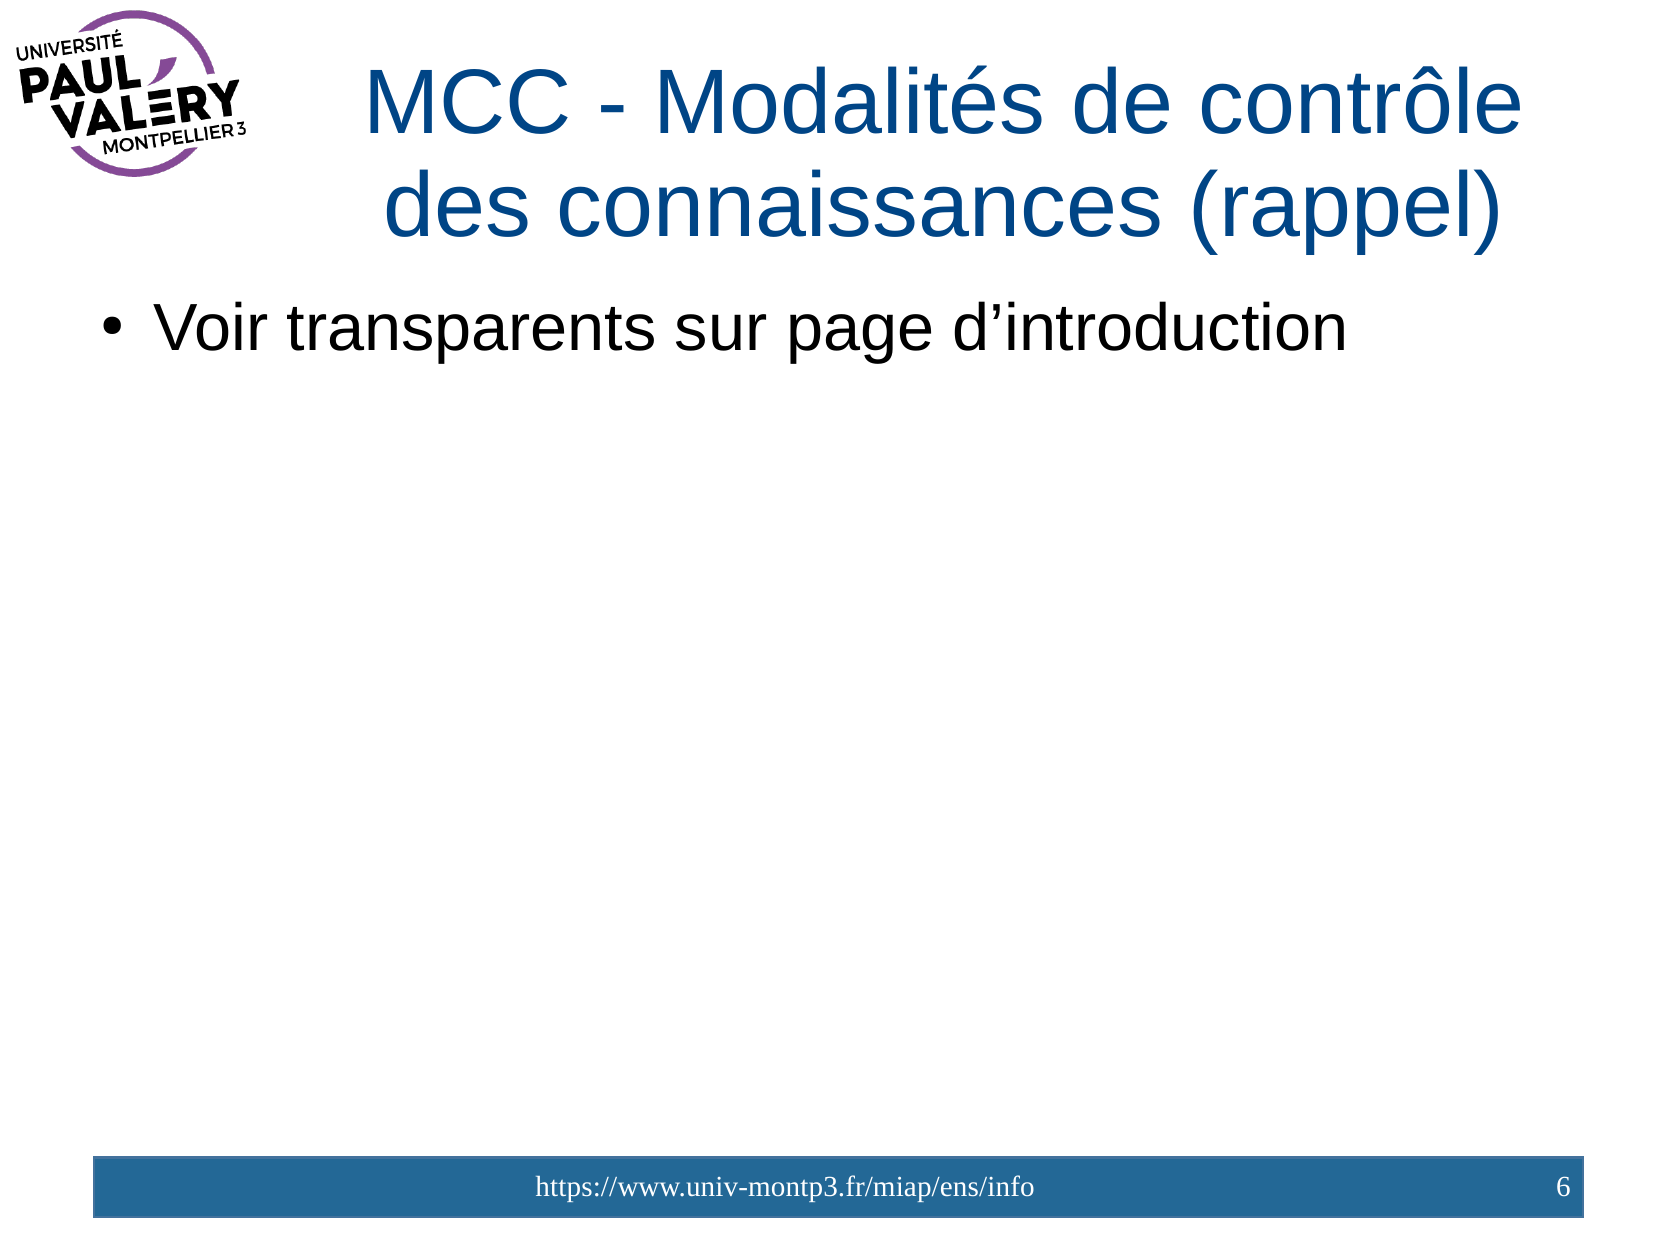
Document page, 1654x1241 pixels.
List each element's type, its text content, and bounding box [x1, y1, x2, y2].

title MCC - Modalités de contrôle des connaissances (rappel) [318, 50, 1571, 256]
list Voir transparents sur page d’introduction [82, 290, 1571, 1136]
picture [0, 0, 262, 188]
